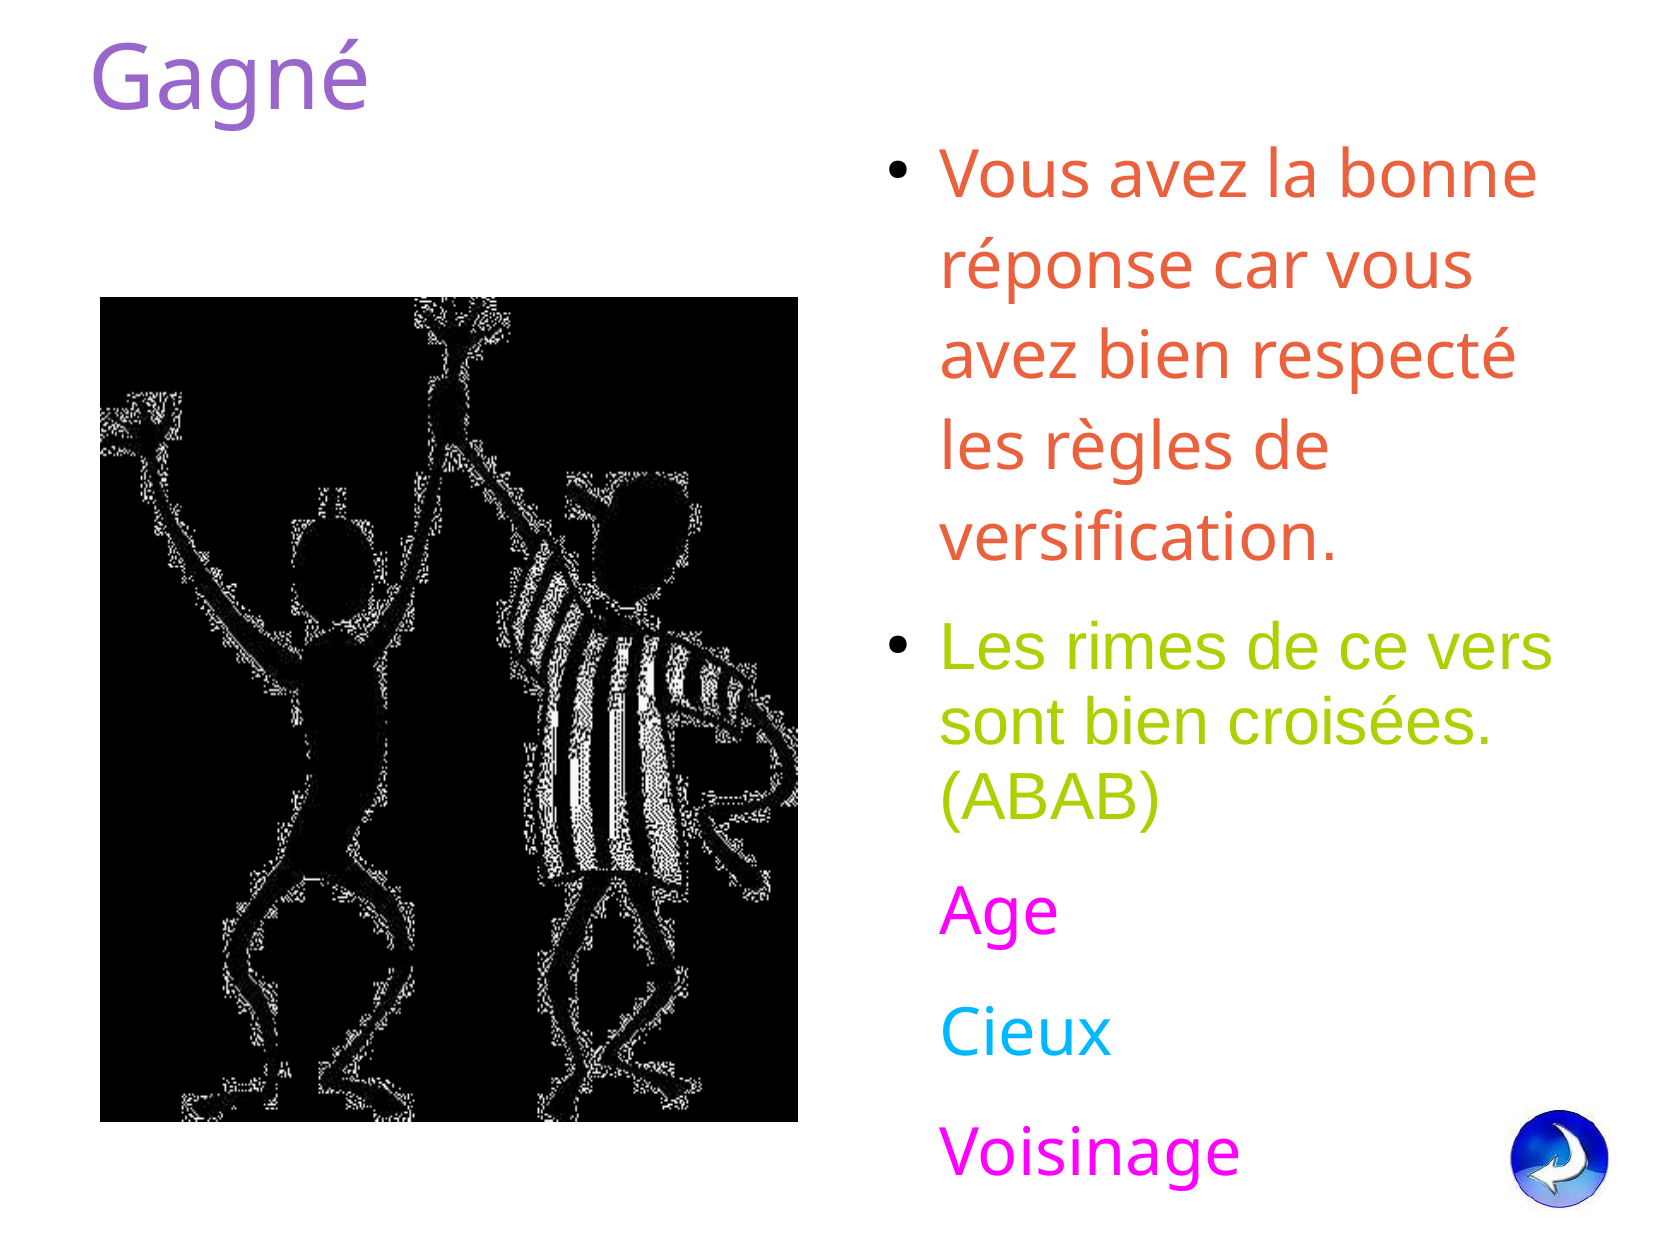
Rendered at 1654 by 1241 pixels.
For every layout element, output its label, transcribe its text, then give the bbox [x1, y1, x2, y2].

picture [1505, 1107, 1609, 1211]
picture [100, 297, 798, 1123]
list Vous avez la bonne réponse car vous avez bien respecté les règles de versification. Les rimes de ce vers sont bien croisées. (ABAB) Age Cieux Voisinage Lieux [868, 126, 1595, 1241]
title Gagné [88, 0, 1577, 178]
